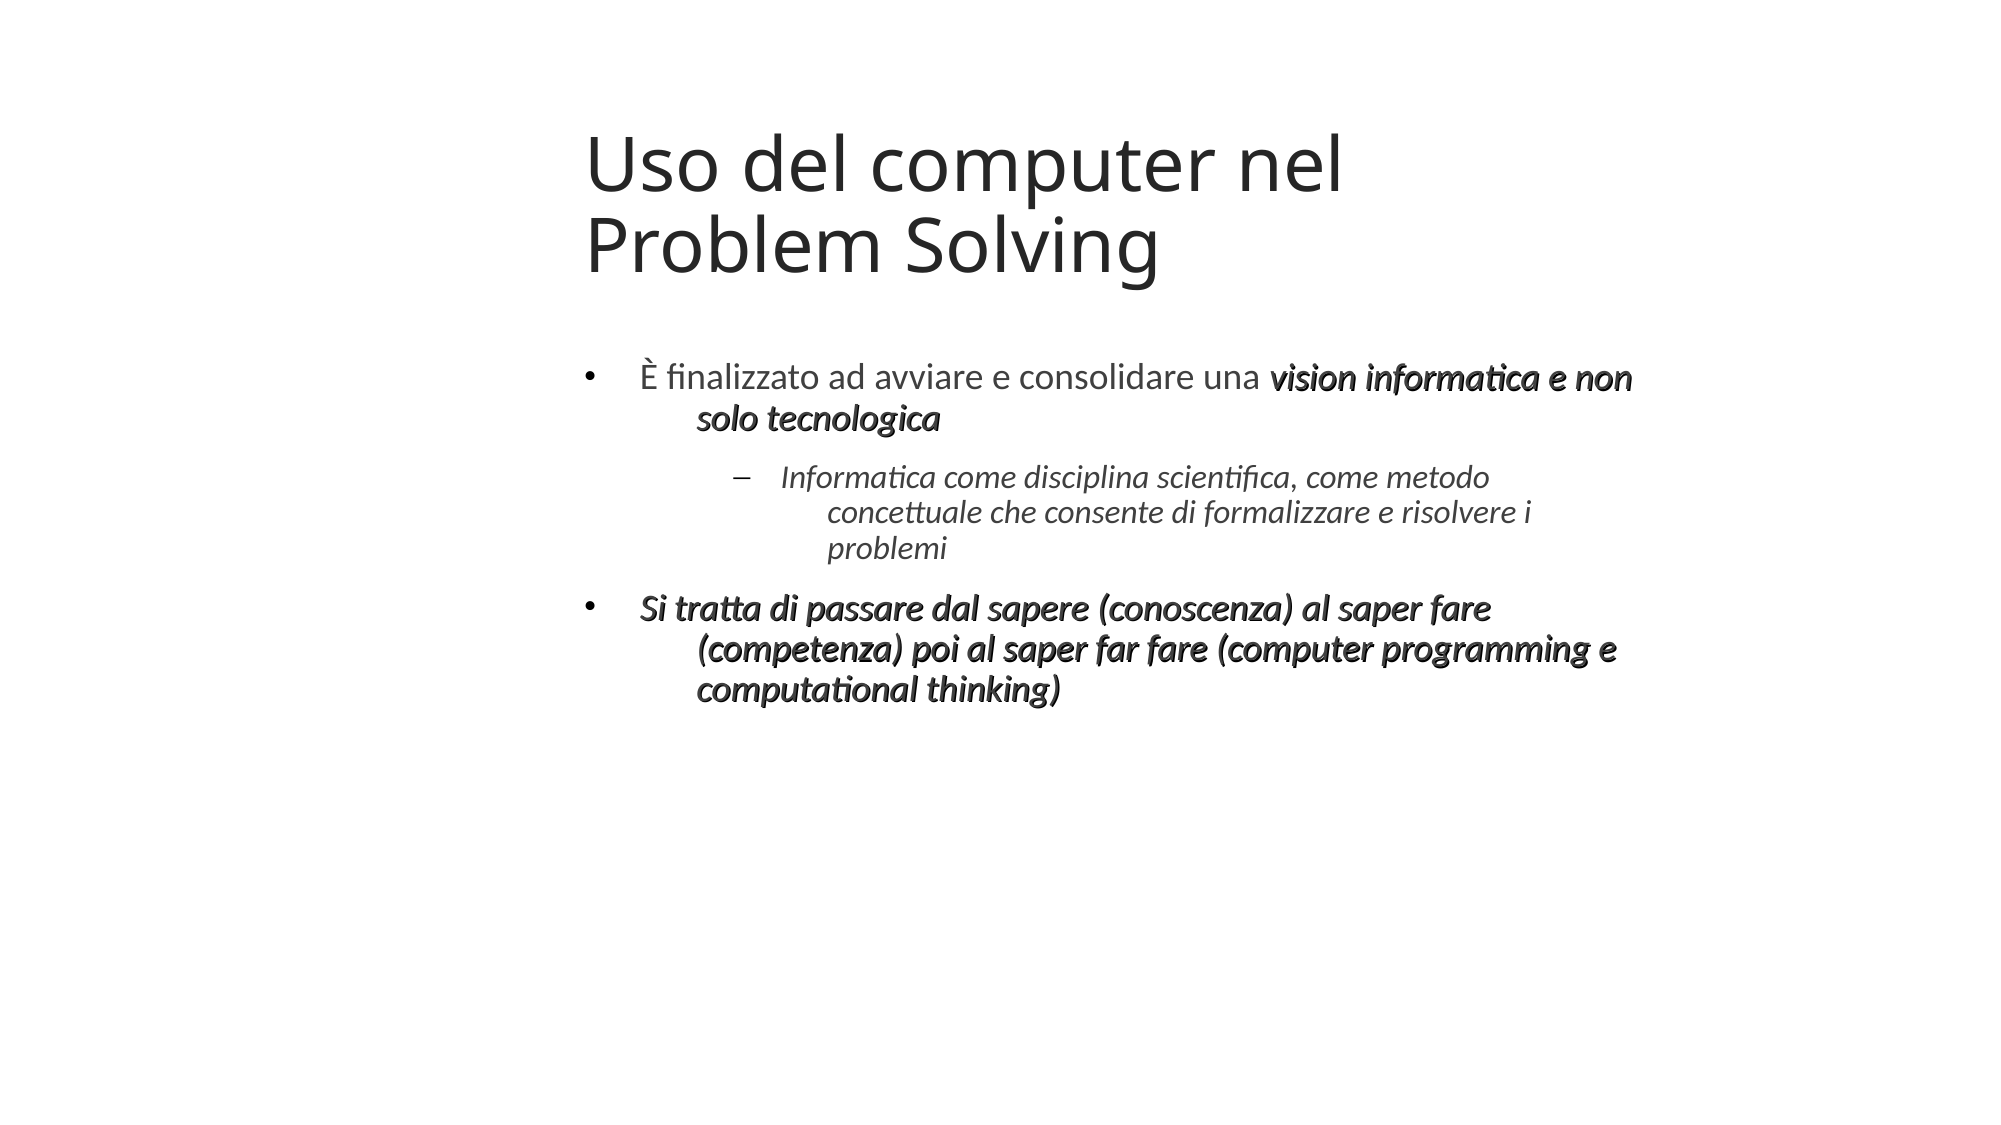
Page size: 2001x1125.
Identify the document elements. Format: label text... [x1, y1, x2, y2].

title Uso del computer nel Problem Solving [569, 102, 1651, 313]
list È finalizzato ad avviare e consolidare una vision informatica e non solo tecnologica Informatica come disciplina scientifica, come metodo concettuale che consente di formalizzare e risolvere i problemi Si tratta di passare dal sapere (conoscenza) al saper fare (competenza) poi al saper far fare (computer programming e computational thinking) [568, 350, 1651, 970]
